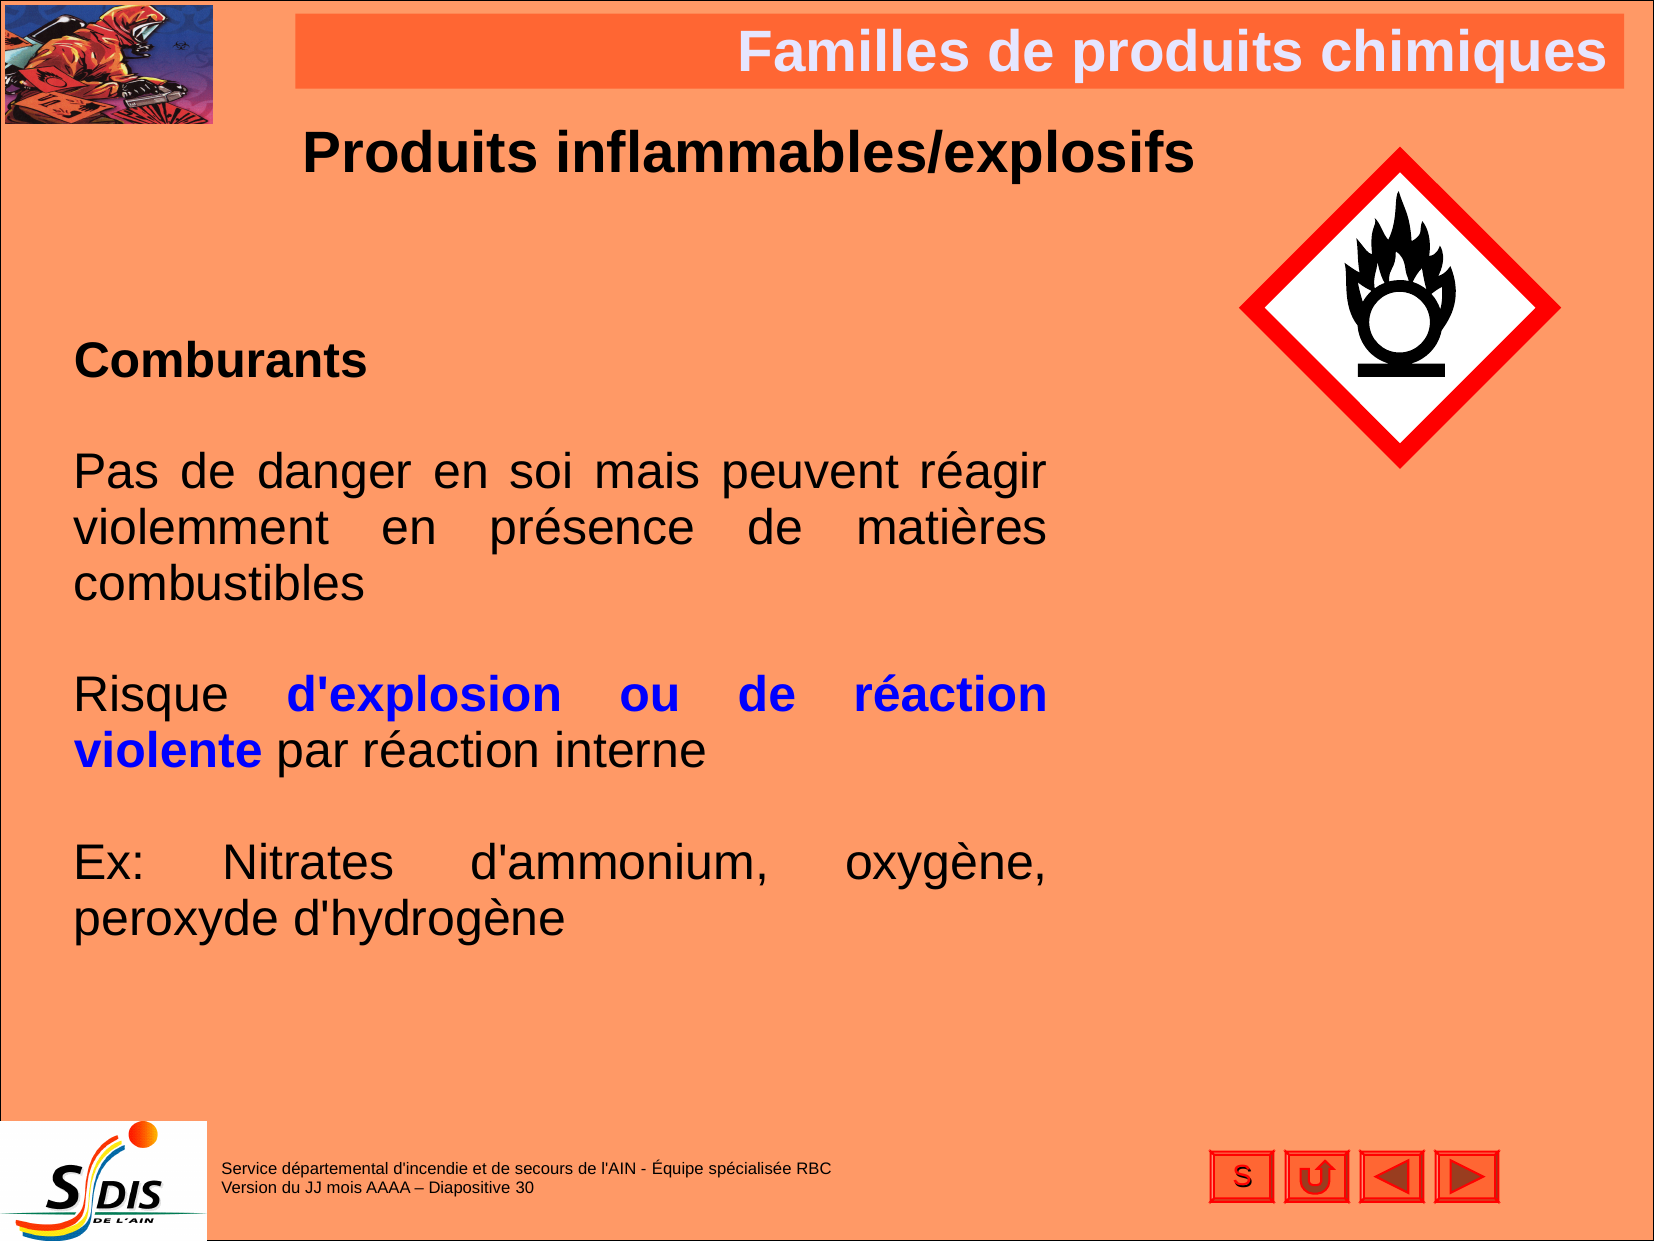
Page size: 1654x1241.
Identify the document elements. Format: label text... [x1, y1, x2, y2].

text_box Familles de produits chimiques [295, 13, 1625, 89]
picture [1235, 142, 1565, 473]
picture [0, 1121, 207, 1241]
text_box Produits inflammables/explosifs [287, 112, 1213, 193]
text_box Comburants Pas de danger en soi mais peuvent réagir violemment en présence de matières combustibles Risque d'explosion ou de réaction violente par réaction interne Ex: Nitrates d'ammonium, oxygène, peroxyde d'hydrogène [59, 324, 1063, 958]
picture [5, 5, 213, 124]
